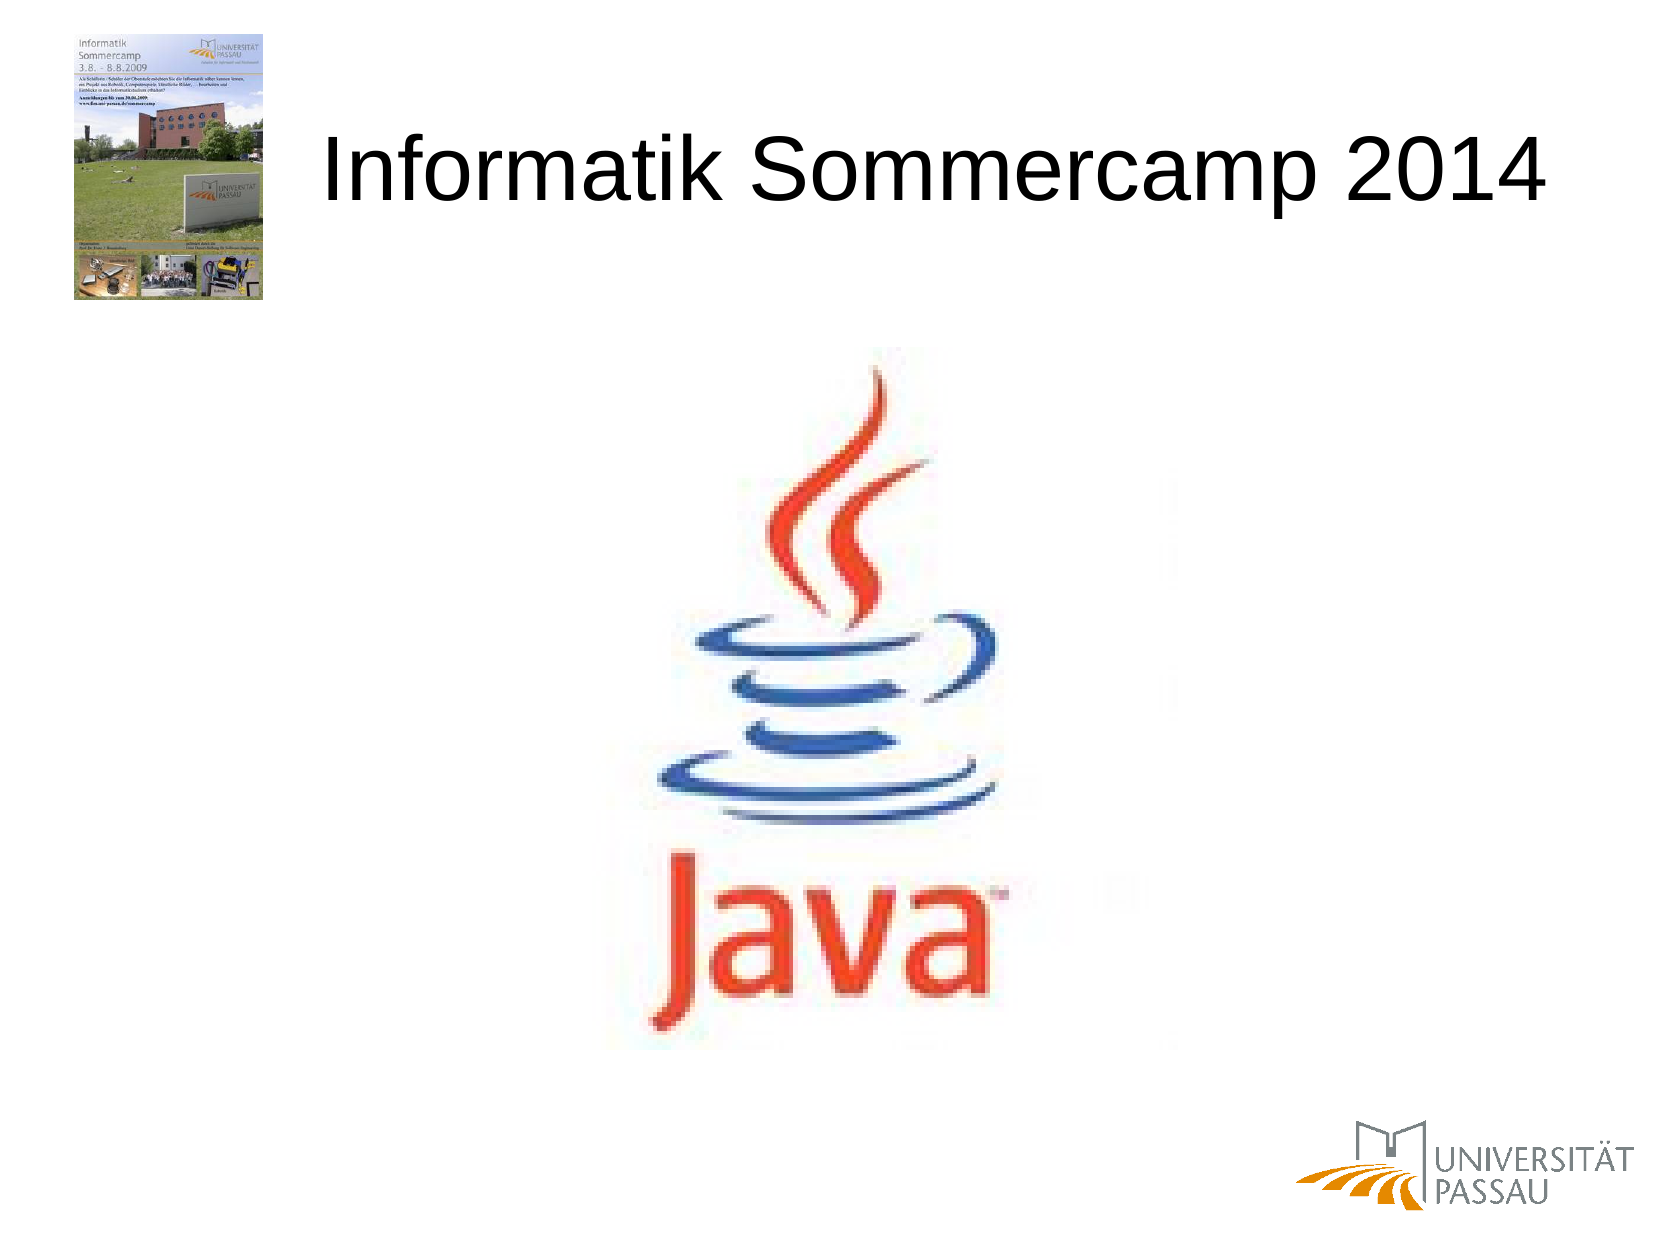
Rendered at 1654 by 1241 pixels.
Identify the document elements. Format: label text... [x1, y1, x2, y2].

picture [475, 347, 1178, 1051]
picture [74, 34, 263, 300]
title Informatik Sommercamp 2014 [300, 37, 1571, 301]
picture [1295, 1120, 1634, 1211]
